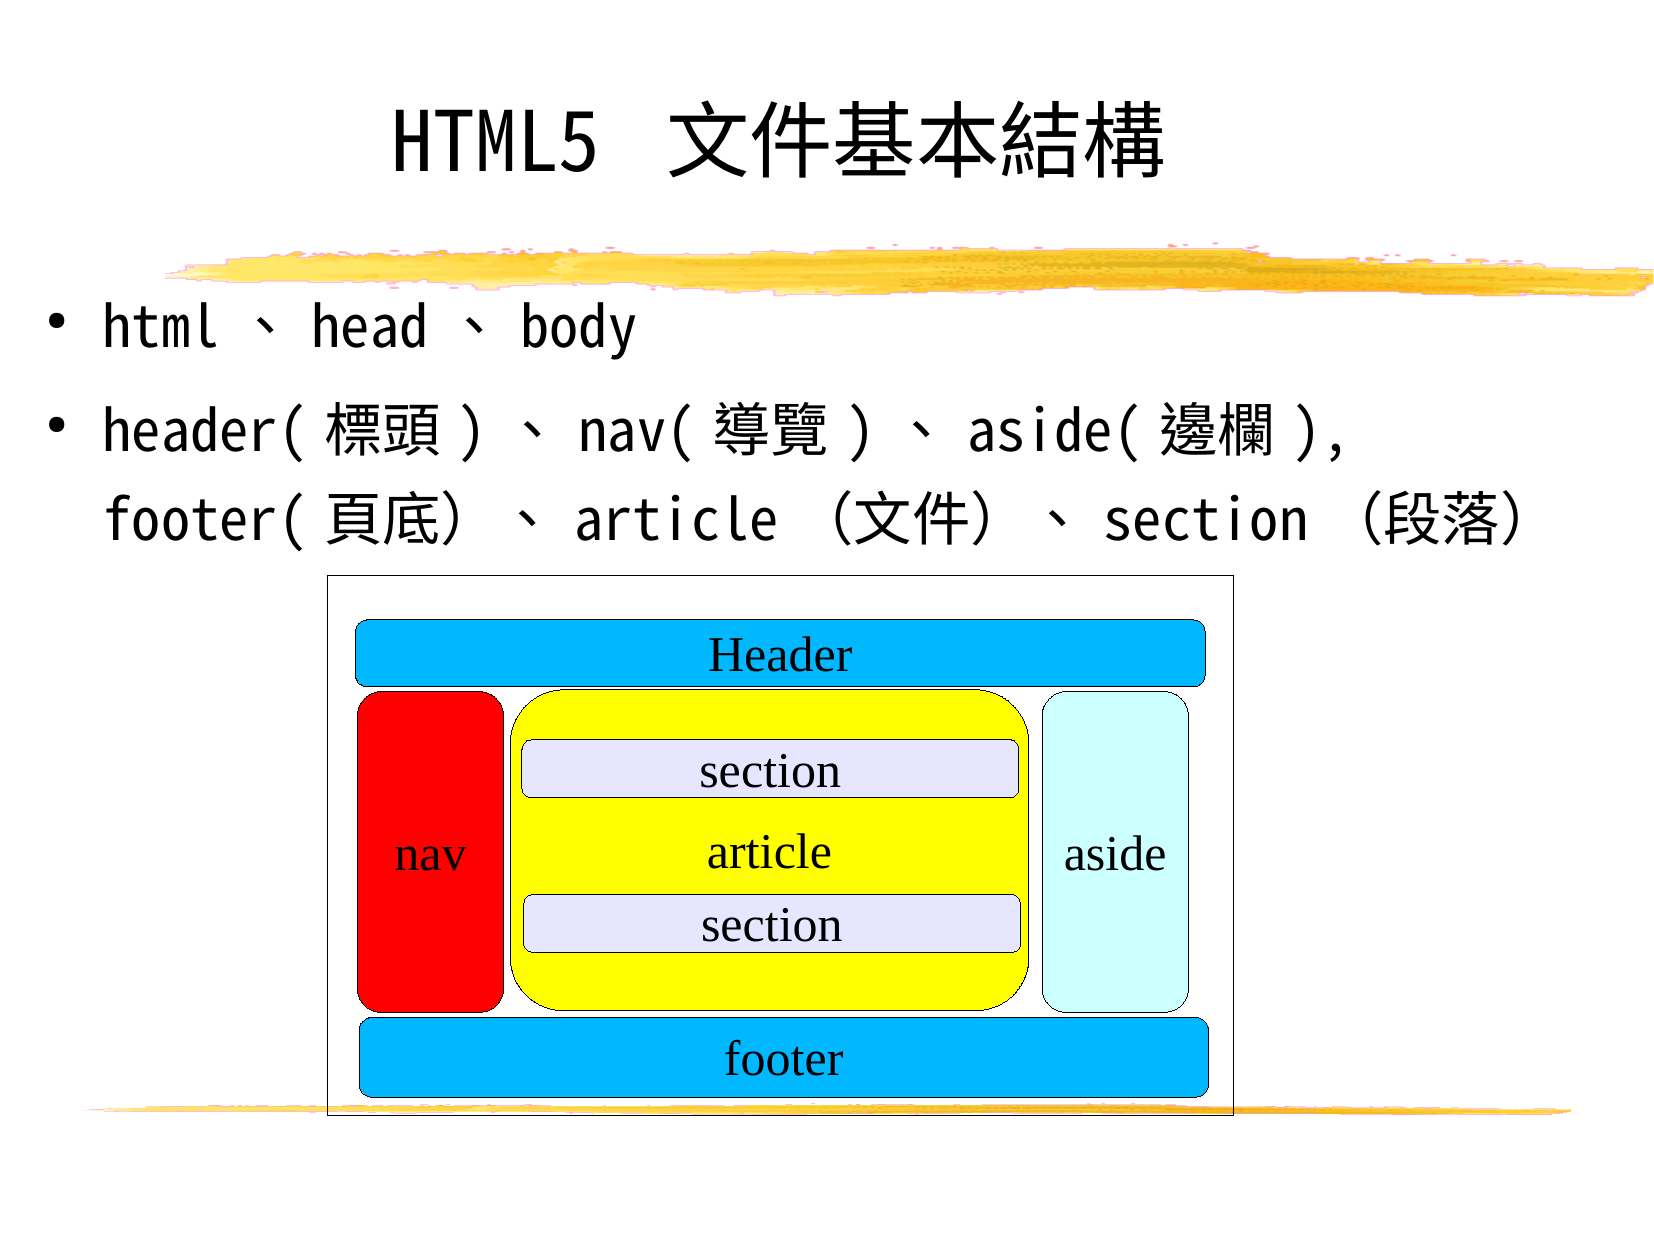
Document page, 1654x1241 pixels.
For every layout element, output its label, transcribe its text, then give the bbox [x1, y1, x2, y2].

text_box section [523, 894, 1021, 953]
picture [328, 1102, 1233, 1115]
list html、head、body header(標頭)、nav(導覽)、aside(邊欄), footer(頁底）、article（文件）、section（段落） [328, 576, 1233, 582]
text_box aside [1042, 691, 1189, 1013]
picture [165, 237, 1654, 308]
picture [82, 1102, 1571, 1117]
title HTML5 文件基本結構 [76, 28, 1482, 235]
list html、head、body header(標頭)、nav(導覽)、aside(邊欄), footer(頁底）、article（文件）、section（段落） [46, 275, 1618, 582]
text_box section [521, 739, 1019, 798]
text_box article [510, 689, 1029, 1011]
text_box footer [359, 1017, 1209, 1098]
text_box Header [355, 619, 1206, 687]
text_box nav [357, 691, 504, 1013]
